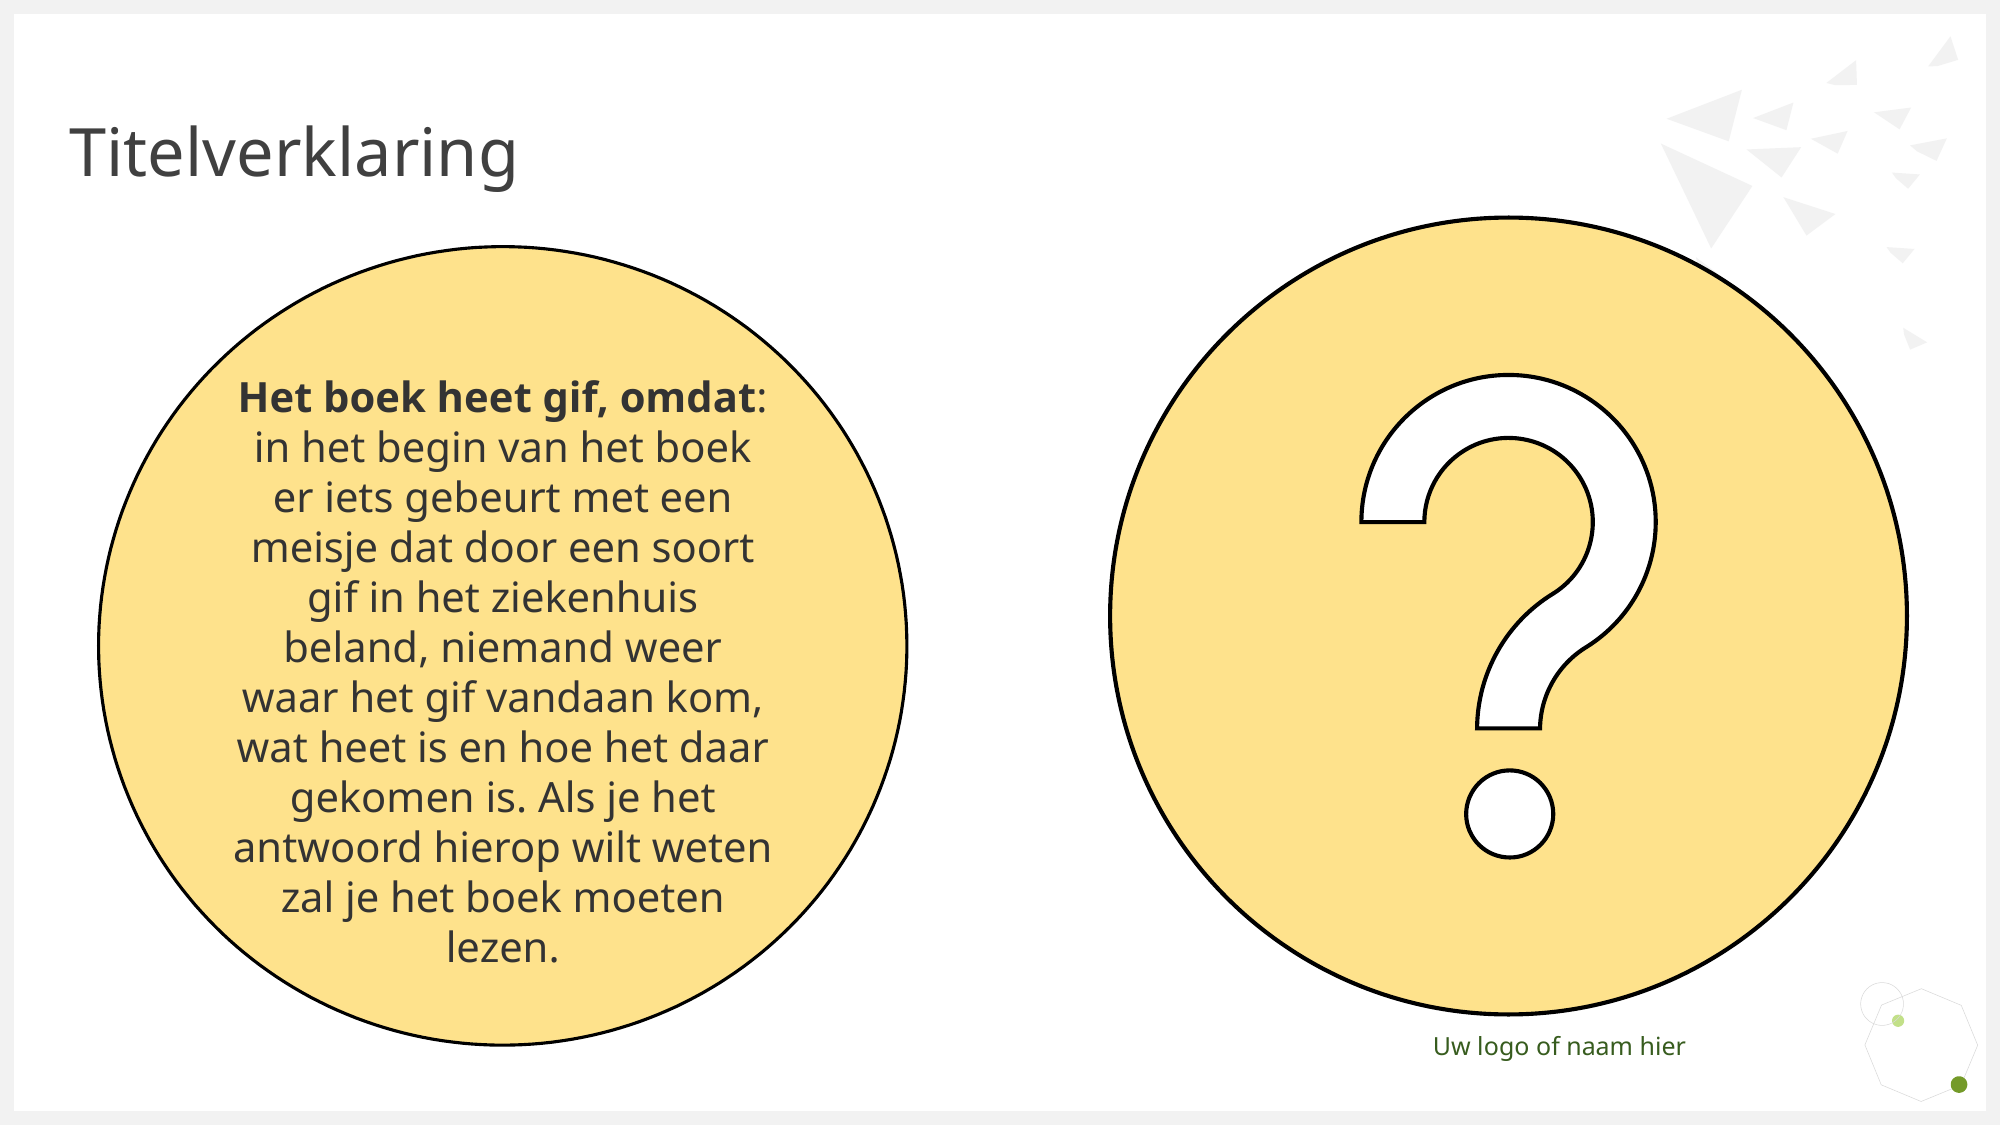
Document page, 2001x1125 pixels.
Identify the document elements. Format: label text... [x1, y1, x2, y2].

text_box Het boek heet gif, omdat: in het begin van het boek er iets gebeurt met een meisje dat door een soort gif in het ziekenhuis beland, niemand weer waar het gif vandaan kom, wat heet is en hoe het daar gekomen is. Als je het antwoord hierop wilt weten zal je het boek moeten lezen. [98, 246, 907, 1046]
picture [999, 107, 2000, 1125]
title Titelverklaring [69, 118, 999, 190]
